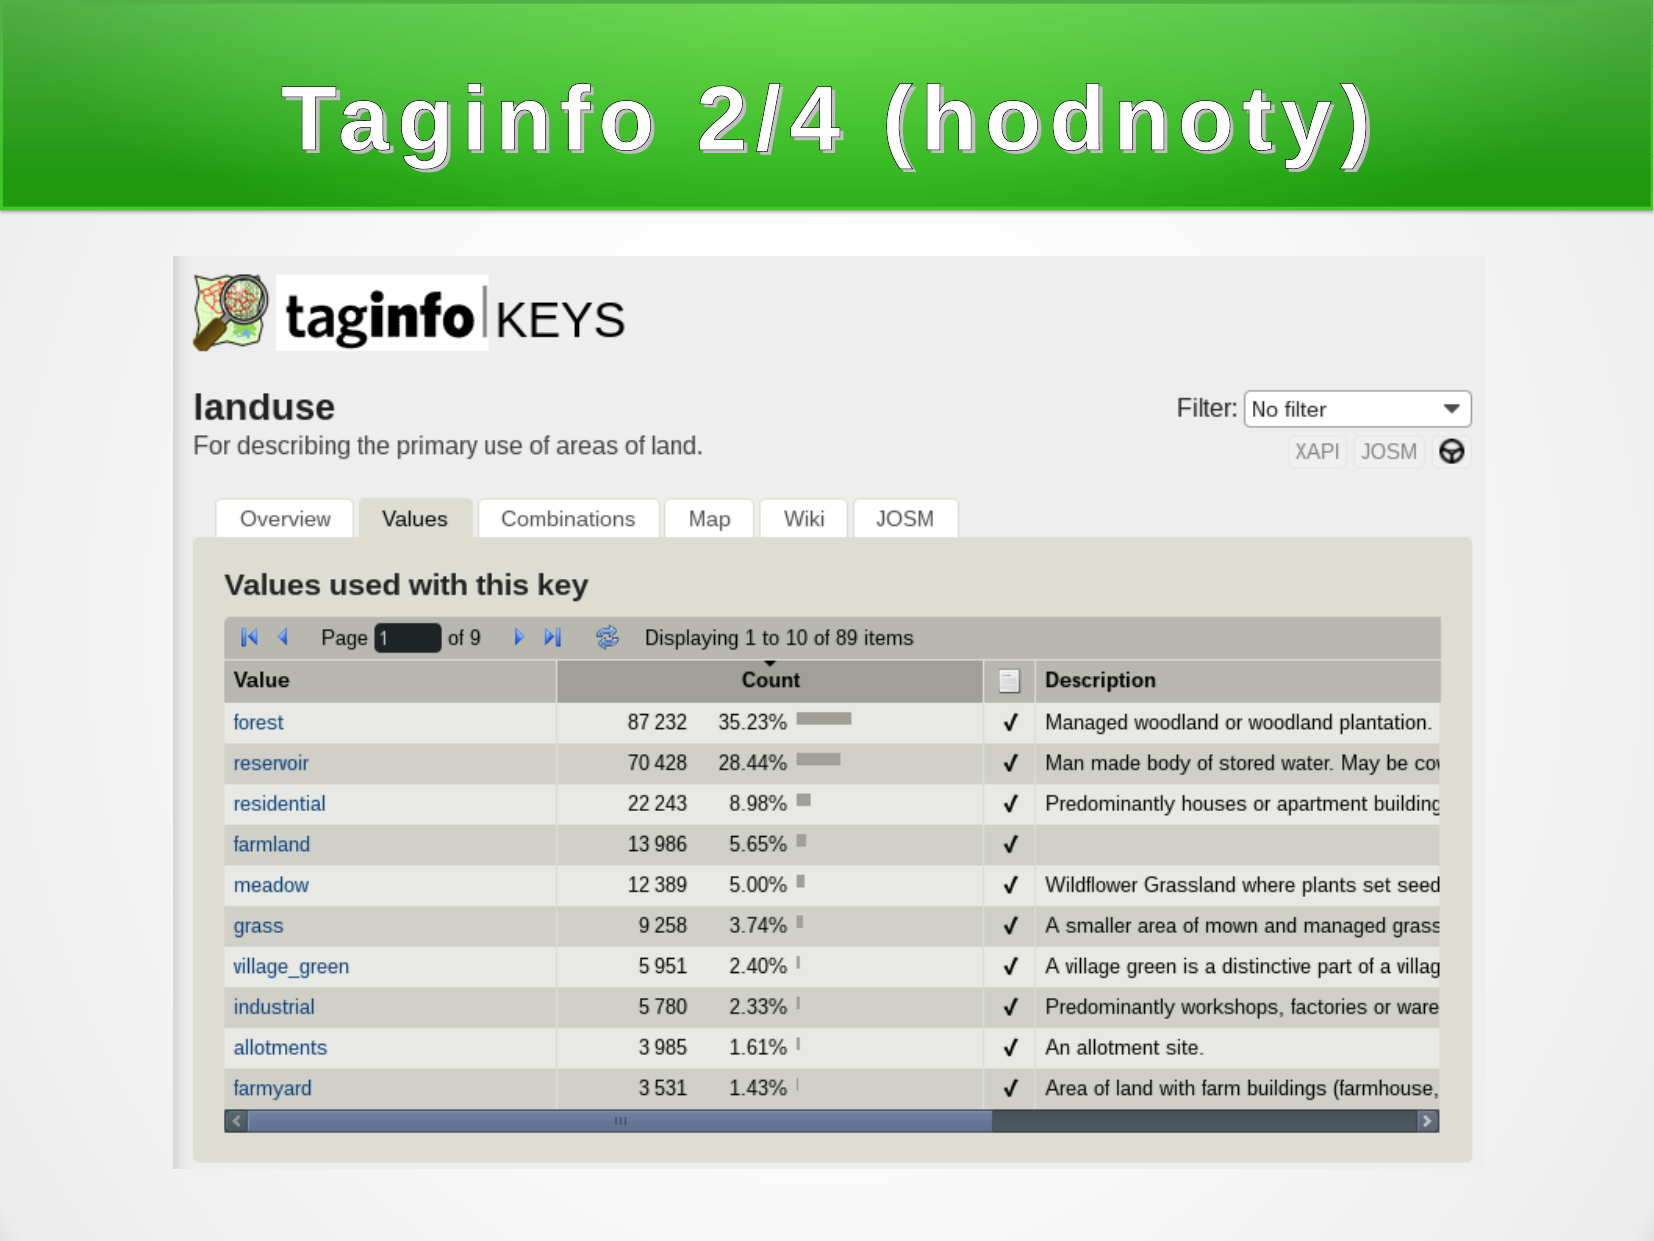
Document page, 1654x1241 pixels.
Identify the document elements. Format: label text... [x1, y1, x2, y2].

title Taginfo 2/4 (hodnoty) [82, 47, 1571, 189]
picture [173, 256, 1485, 1170]
